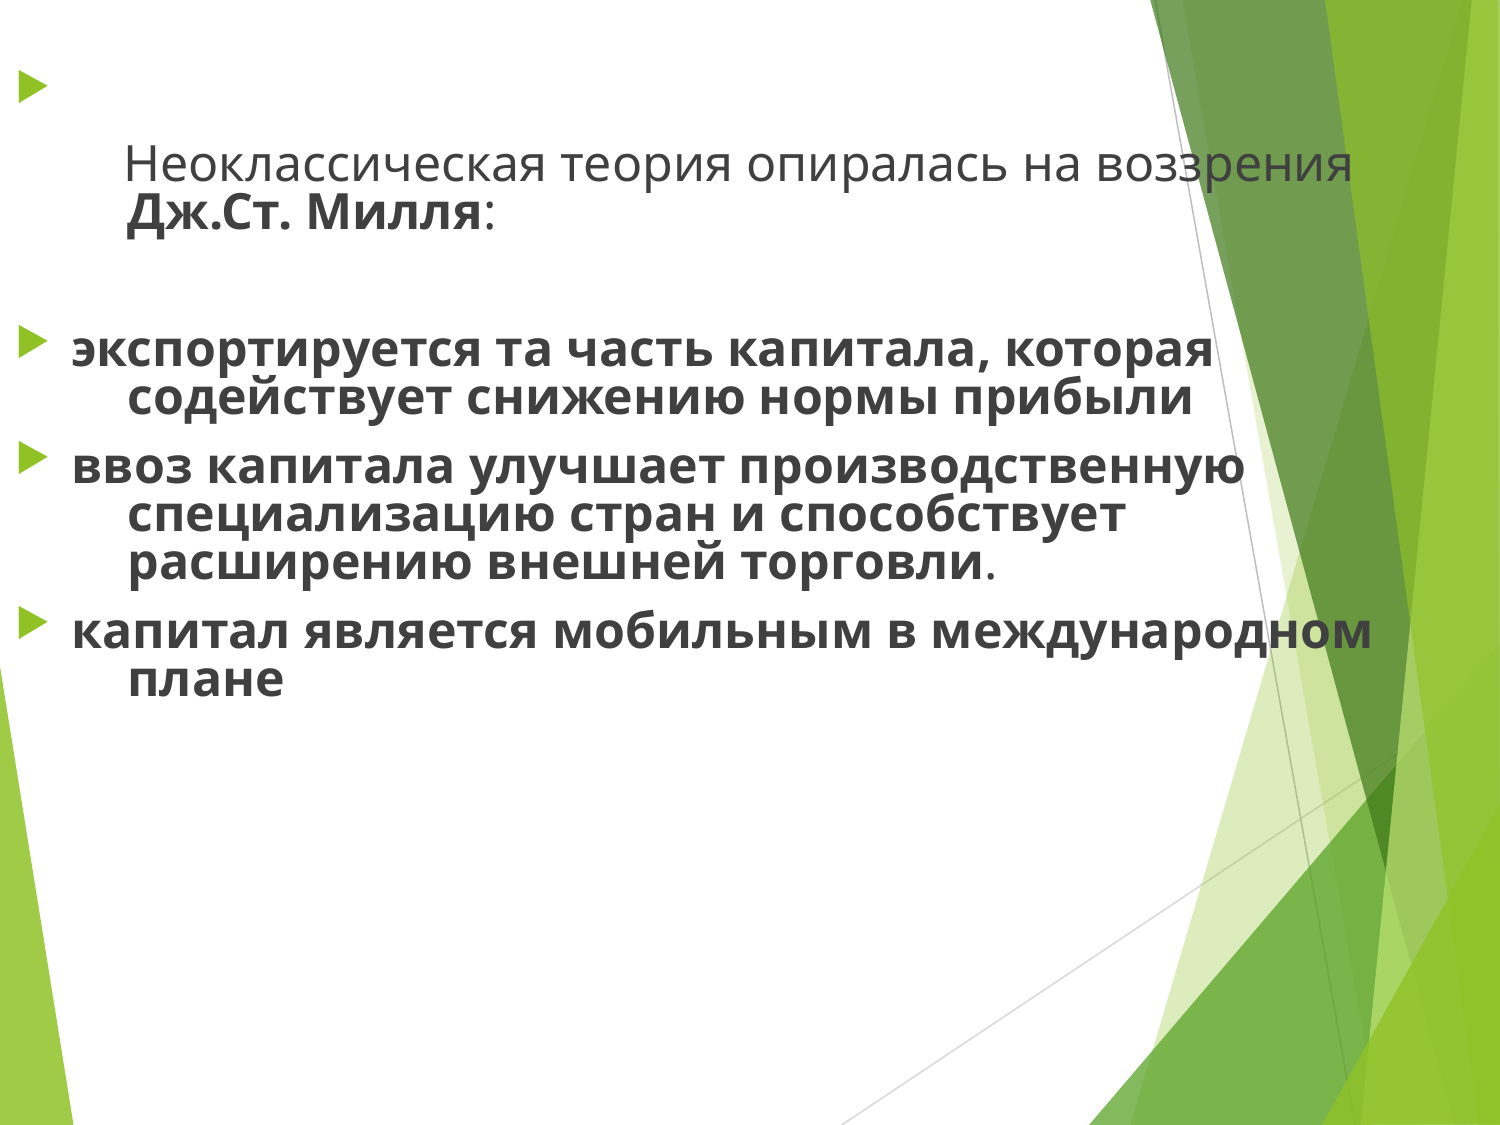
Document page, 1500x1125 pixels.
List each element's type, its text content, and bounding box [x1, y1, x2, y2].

list Неоклассическая теория опиралась на воззрения Дж.Ст. Милля: экспортируется та часть капитала, которая содействует снижению нормы прибыли ввоз капитала улучшает производственную специализацию стран и способствует расширению внешней торговли. капитал является мобильным в международном плане [0, 54, 1394, 1071]
